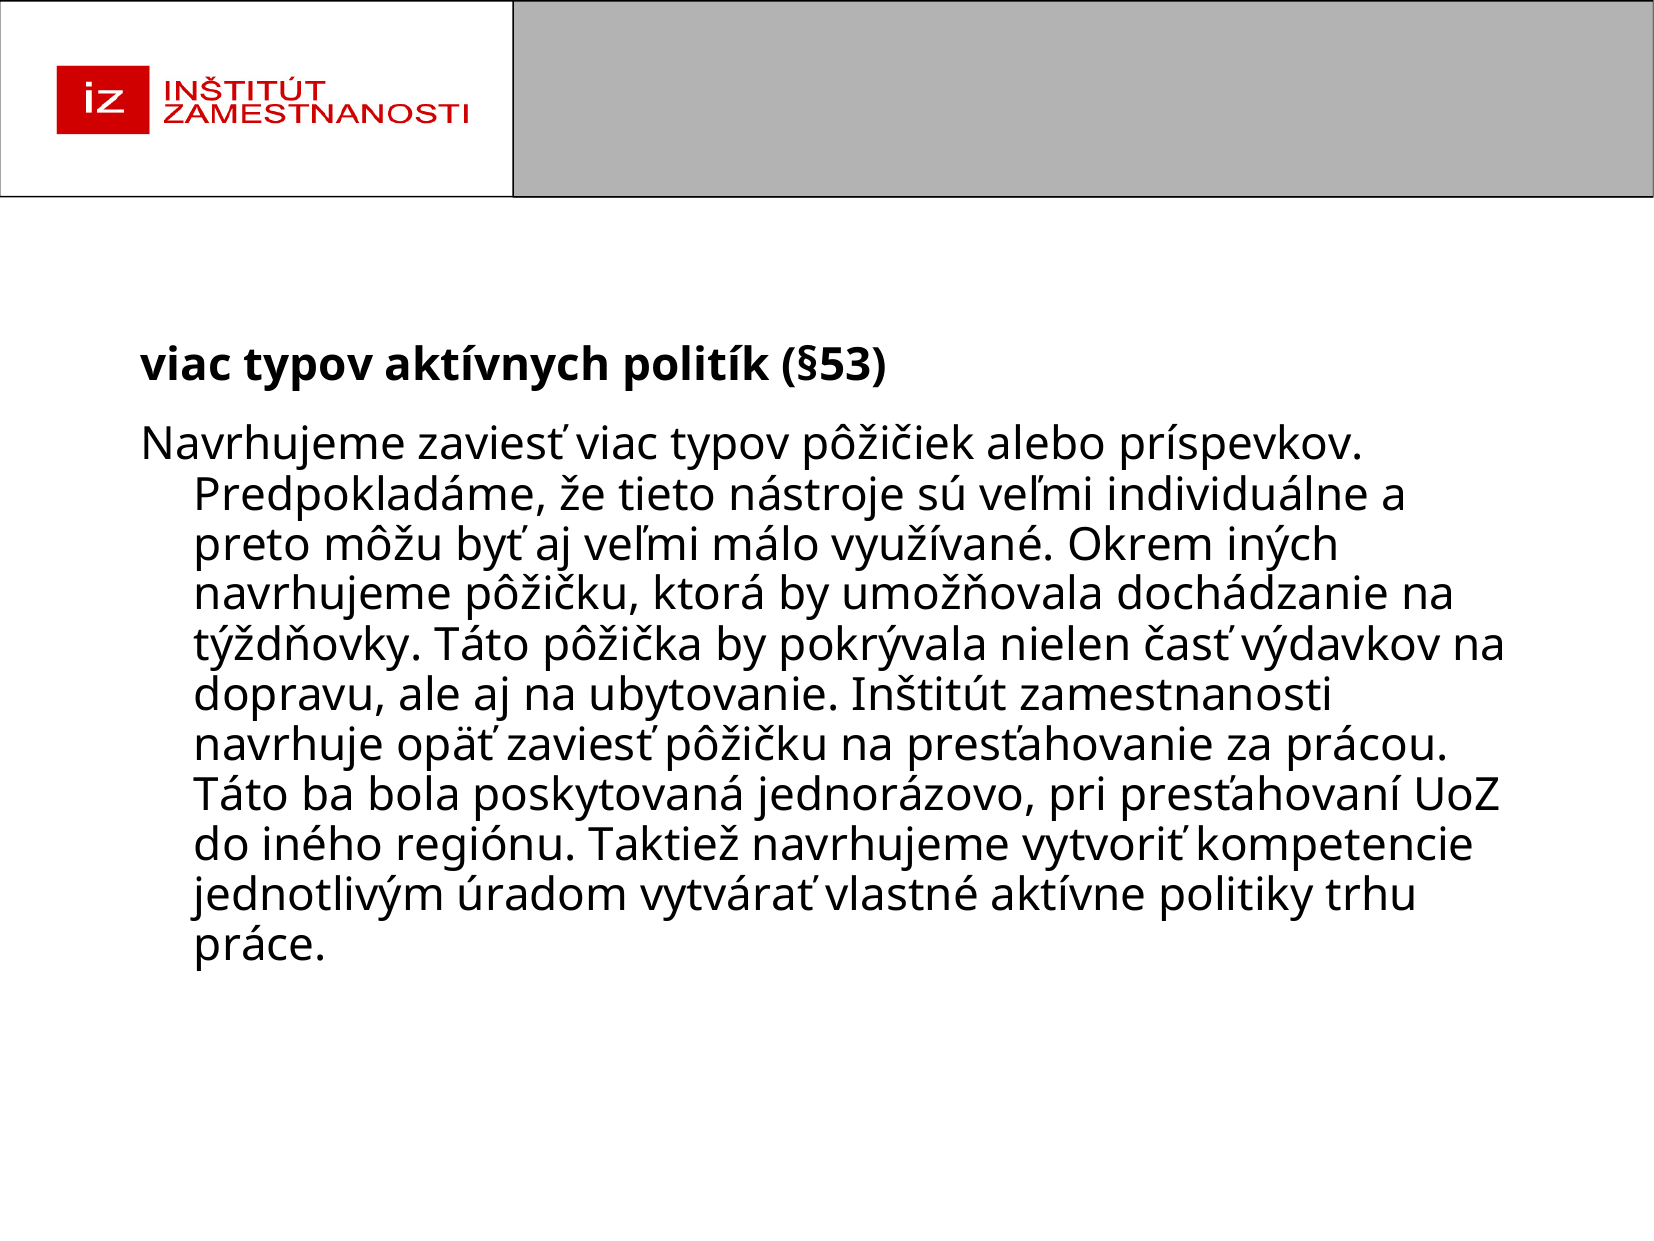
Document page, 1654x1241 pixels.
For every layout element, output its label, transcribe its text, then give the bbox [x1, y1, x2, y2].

picture [5, 6, 513, 190]
list viac typov aktívnych politík (§53) Navrhujeme zaviesť viac typov pôžičiek alebo príspevkov. Predpokladáme, že tieto nástroje sú veľmi individuálne a preto môžu byť aj veľmi málo využívané. Okrem iných navrhujeme pôžičku, ktorá by umožňovala dochádzanie na týždňovky. Táto pôžička by pokrývala nielen časť výdavkov na dopravu, ale aj na ubytovanie. Inštitút zamestnanosti navrhuje opäť zaviesť pôžičku na presťahovanie za prácou. Táto ba bola poskytovaná jednorázovo, pri presťahovaní UoZ do iného regiónu. Taktiež navrhujeme vytvoriť kompetencie jednotlivým úradom vytvárať vlastné aktívne politiky trhu práce. [123, 340, 1536, 1123]
text_box [0, 0, 1654, 197]
